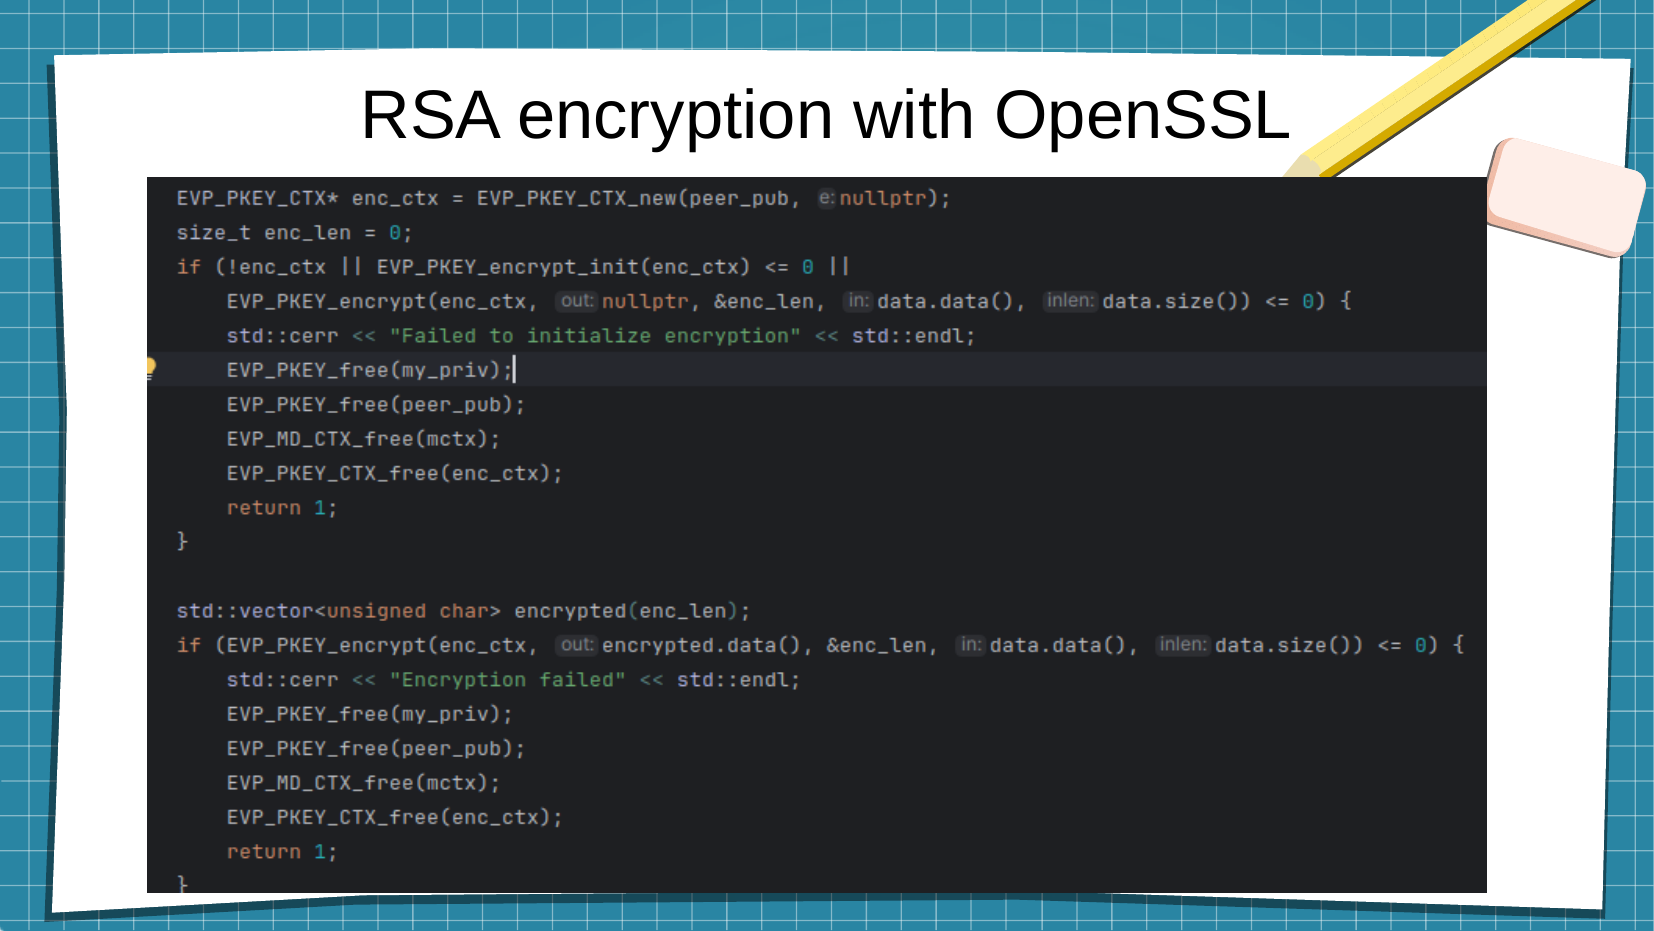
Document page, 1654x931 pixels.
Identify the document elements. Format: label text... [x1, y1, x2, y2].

title RSA encryption with OpenSSL [82, 37, 1571, 193]
picture [147, 177, 1487, 893]
